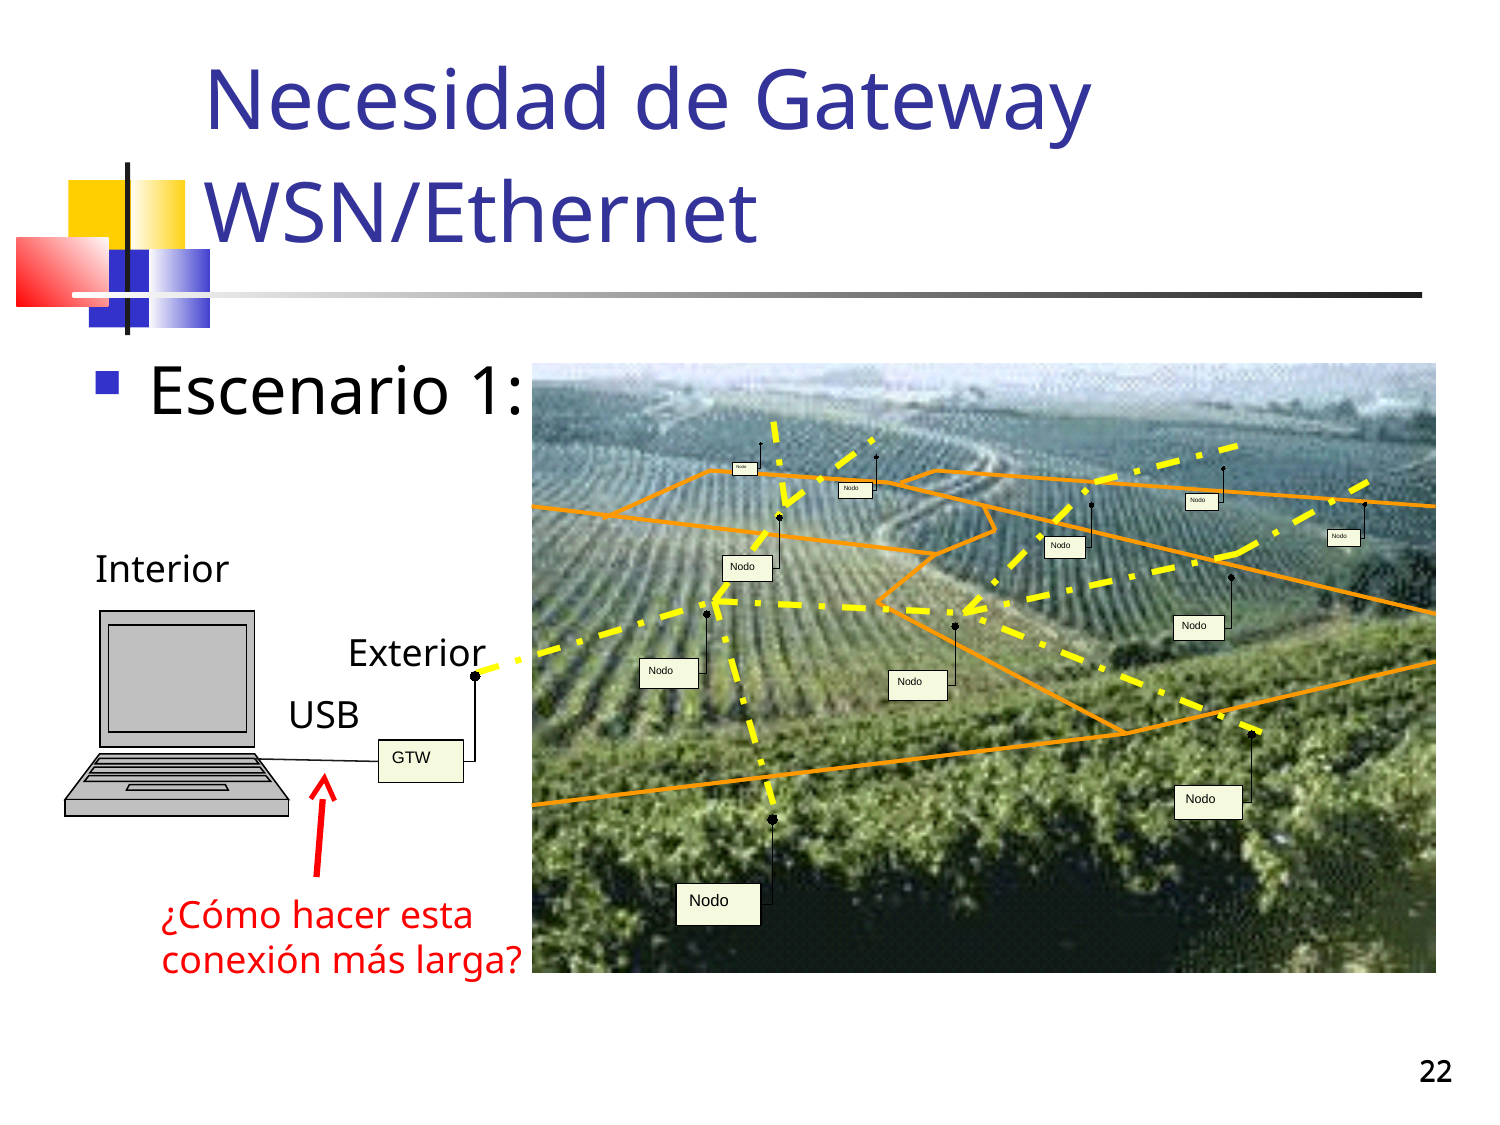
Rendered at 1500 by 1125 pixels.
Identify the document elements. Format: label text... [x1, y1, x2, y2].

text_box [1174, 616, 1224, 640]
text_box [1218, 443, 1239, 454]
text_box [816, 475, 825, 484]
text_box [1151, 564, 1176, 576]
text_box [834, 450, 857, 470]
text_box [99, 610, 255, 748]
text_box [1128, 573, 1136, 581]
title Necesidad de Gateway WSN/Ethernet [188, 35, 1269, 276]
text_box [764, 780, 777, 805]
text_box [1186, 494, 1218, 510]
text_box [1038, 640, 1047, 649]
picture [620, 473, 992, 552]
text_box Nodo [648, 663, 674, 677]
text_box Nodo [1190, 496, 1206, 504]
text_box Exterior [333, 620, 502, 682]
text_box Nodo [897, 675, 923, 689]
text_box [889, 671, 947, 700]
text_box <number> [1155, 1024, 1468, 1100]
picture [532, 664, 1436, 973]
text_box [1119, 673, 1144, 688]
text_box Nodo [1050, 540, 1071, 551]
text_box [1098, 664, 1106, 673]
text_box [576, 638, 584, 646]
text_box [1327, 497, 1336, 506]
text_box [1065, 586, 1073, 594]
text_box Interior [80, 537, 245, 598]
text_box [842, 604, 866, 612]
text_box [677, 884, 760, 925]
text_box [839, 483, 872, 498]
text_box [1156, 457, 1180, 470]
text_box [754, 600, 761, 607]
text_box GTW [391, 746, 431, 767]
text_box [979, 616, 987, 625]
text_box [818, 603, 825, 610]
text_box [961, 594, 988, 616]
text_box [723, 556, 772, 581]
text_box Nodo [689, 889, 730, 910]
text_box [1081, 487, 1090, 496]
text_box [1179, 697, 1204, 712]
text_box Nodo [843, 484, 859, 493]
text_box [1292, 508, 1316, 526]
text_box [1271, 528, 1280, 537]
text_box [698, 601, 706, 609]
text_box Nodo [730, 559, 756, 573]
text_box [946, 609, 954, 616]
text_box [728, 658, 741, 683]
text_box [1175, 786, 1242, 819]
text_box [1088, 577, 1113, 589]
text_box [598, 626, 623, 639]
text_box [640, 659, 698, 688]
picture [906, 473, 1436, 611]
text_box [514, 656, 522, 664]
text_box [1007, 549, 1028, 570]
text_box [711, 582, 738, 621]
text_box [65, 753, 289, 816]
text_box [951, 622, 959, 630]
text_box [767, 814, 778, 825]
text_box [1217, 712, 1225, 720]
text_box [733, 463, 757, 475]
text_box [778, 601, 802, 609]
text_box [1035, 532, 1044, 541]
list Escenario 1: [77, 335, 1353, 1011]
text_box USB [273, 683, 376, 744]
text_box ¿Cómo hacer esta conexión más larga? [146, 883, 538, 989]
text_box [1052, 503, 1073, 525]
picture [532, 509, 1117, 803]
text_box [1045, 537, 1085, 558]
text_box Nodo [1331, 532, 1347, 540]
text_box [770, 421, 780, 443]
text_box [746, 719, 759, 744]
text_box [867, 436, 876, 445]
text_box [990, 577, 999, 587]
text_box [536, 644, 561, 657]
text_box [1213, 539, 1260, 562]
text_box [906, 607, 930, 615]
text_box Nodo [1181, 619, 1207, 633]
text_box [1228, 574, 1235, 581]
text_box [774, 511, 783, 521]
text_box [1157, 688, 1166, 697]
text_box [659, 607, 684, 621]
text_box [1003, 600, 1011, 608]
picture [532, 363, 1436, 513]
text_box Nodo [1185, 790, 1216, 806]
text_box [779, 482, 806, 508]
text_box [750, 529, 769, 552]
text_box [882, 606, 889, 613]
text_box [1328, 530, 1360, 546]
text_box [1348, 478, 1370, 495]
text_box [1195, 451, 1203, 459]
text_box [721, 635, 730, 644]
text_box [379, 741, 463, 782]
text_box [775, 459, 783, 466]
text_box [757, 758, 765, 766]
text_box [637, 619, 645, 627]
text_box [739, 697, 747, 705]
text_box [1000, 625, 1025, 640]
text_box [1238, 721, 1263, 739]
text_box [1060, 649, 1085, 664]
picture [882, 509, 1436, 731]
text_box [1026, 591, 1051, 603]
text_box [703, 610, 711, 618]
text_box [1093, 473, 1119, 485]
text_box [1133, 467, 1141, 475]
text_box [1191, 559, 1199, 567]
